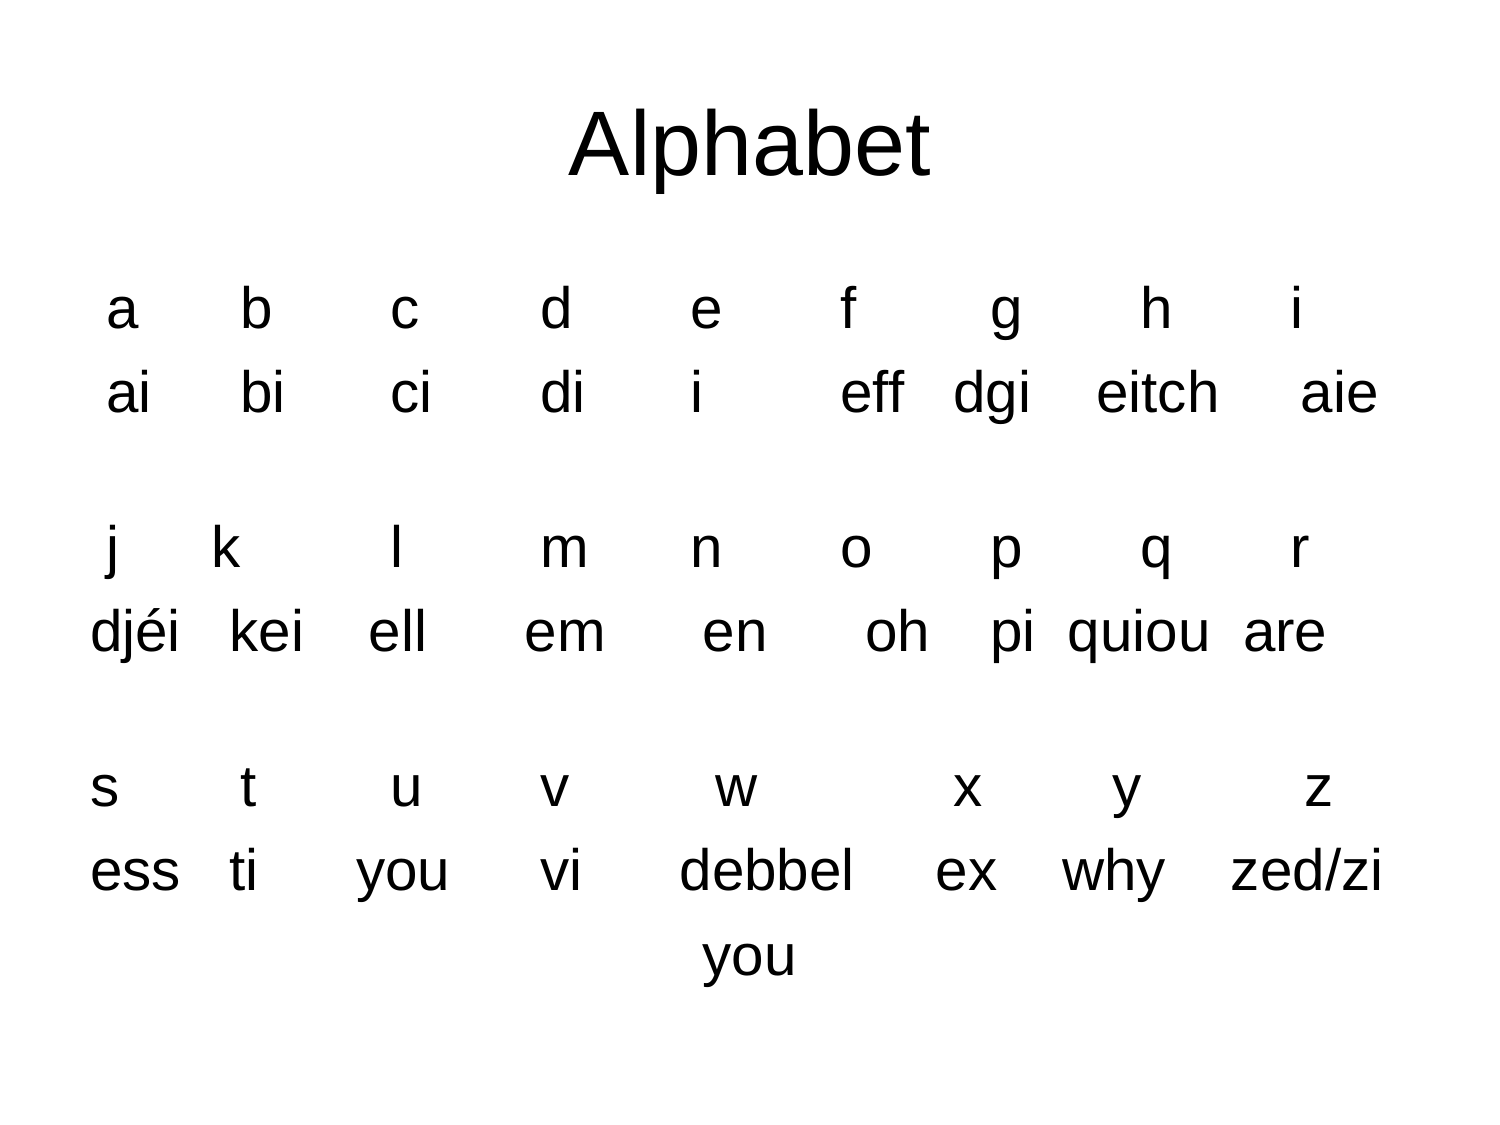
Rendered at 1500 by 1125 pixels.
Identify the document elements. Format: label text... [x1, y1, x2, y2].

list a b c d e f g h i ai bi ci di i eff dgi eitch aie j k l m n o p q r djéi kei ell em en oh pi quiou are s t u v w x y z ess ti you vi debbel ex why zed/zi you [75, 262, 1426, 1006]
title Alphabet [75, 45, 1426, 233]
